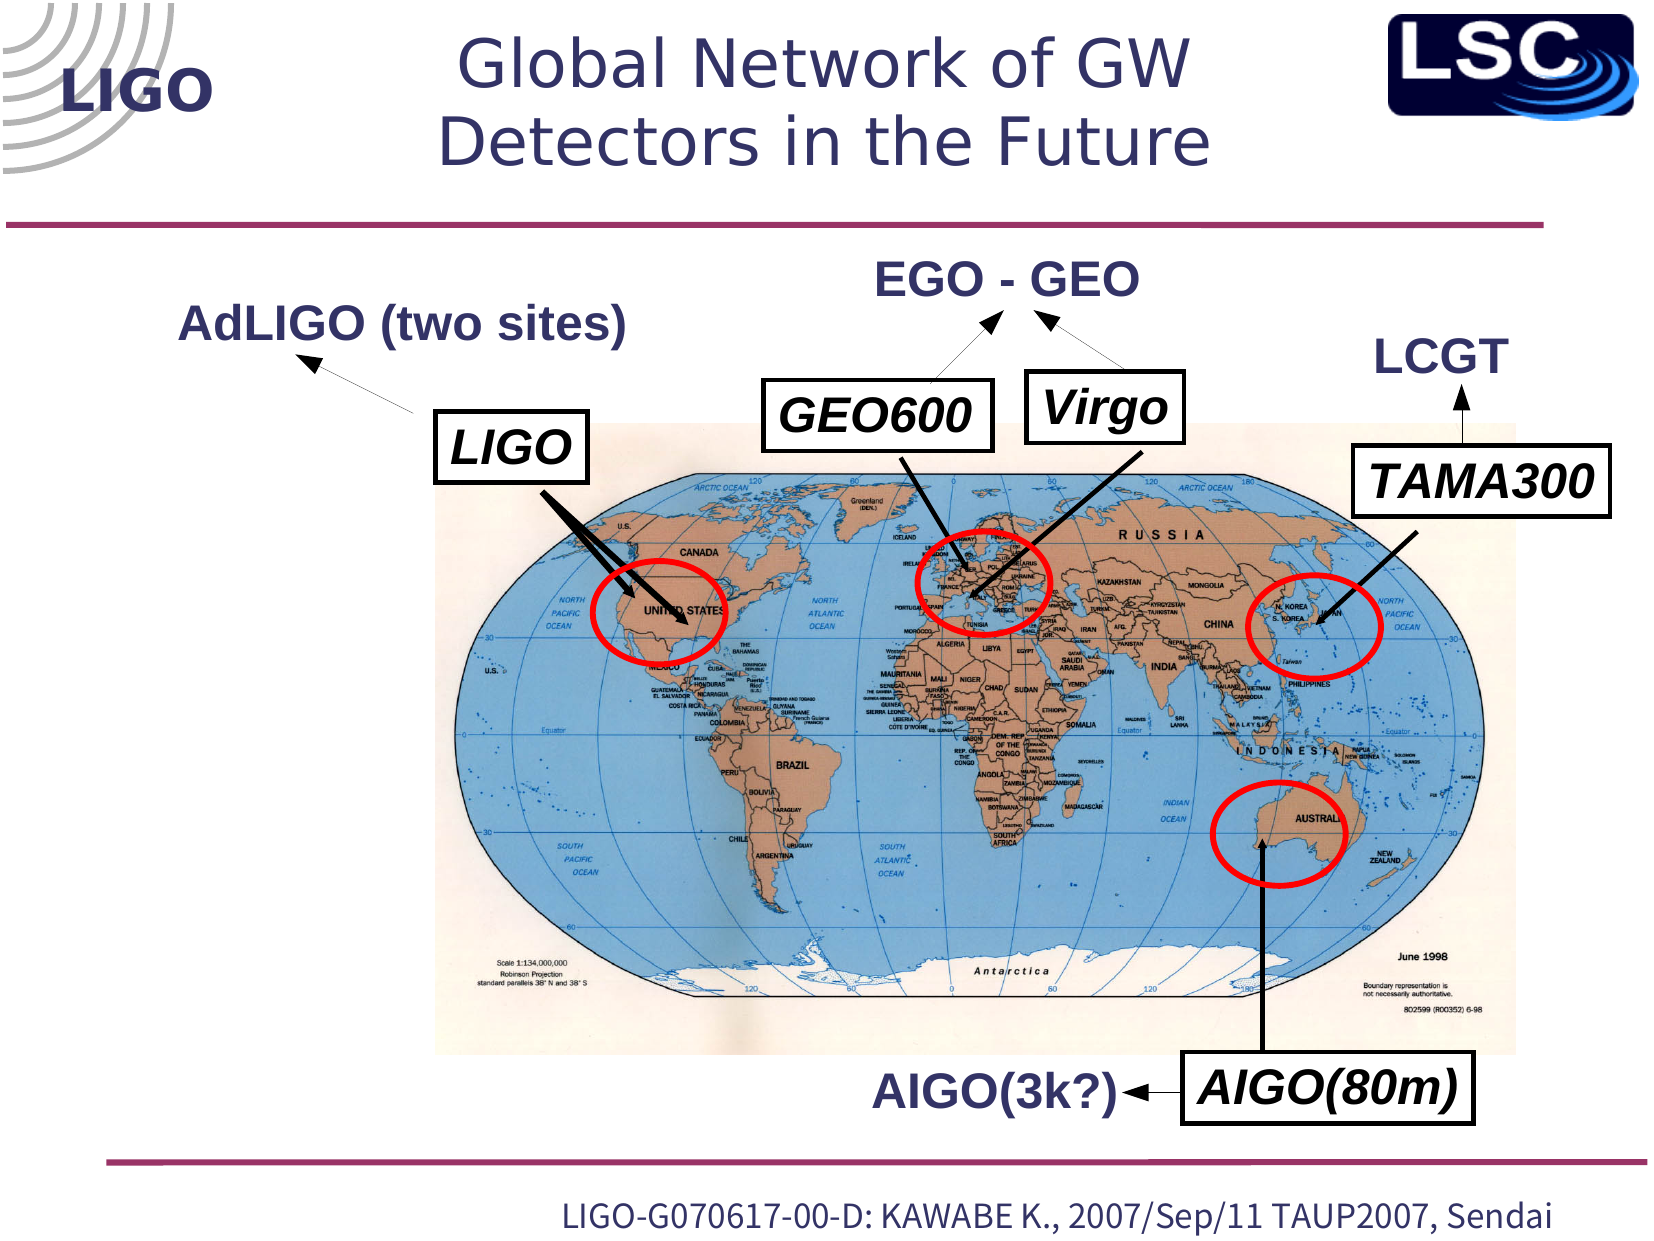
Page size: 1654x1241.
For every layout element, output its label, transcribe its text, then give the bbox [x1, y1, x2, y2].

list [937, 310, 1189, 423]
text_box Virgo [1026, 371, 1185, 443]
picture [1216, 786, 1342, 882]
text_box LIGO [435, 411, 588, 483]
text_box EGO - GEO [874, 250, 1142, 307]
text_box AIGO(3k?) [871, 1062, 1119, 1119]
text_box AdLIGO (two sites) [177, 295, 629, 352]
picture [1463, 14, 1639, 121]
picture [435, 423, 1516, 1055]
text_box TAMA300 [1352, 445, 1611, 517]
text_box GEO600 [763, 379, 993, 452]
text_box LCGT [1373, 328, 1509, 384]
list [453, 1055, 1189, 1160]
list [453, 310, 1002, 423]
title Global Network of GW Detectors in the Future [187, 0, 1463, 208]
text_box AIGO(80m) [1182, 1051, 1474, 1124]
